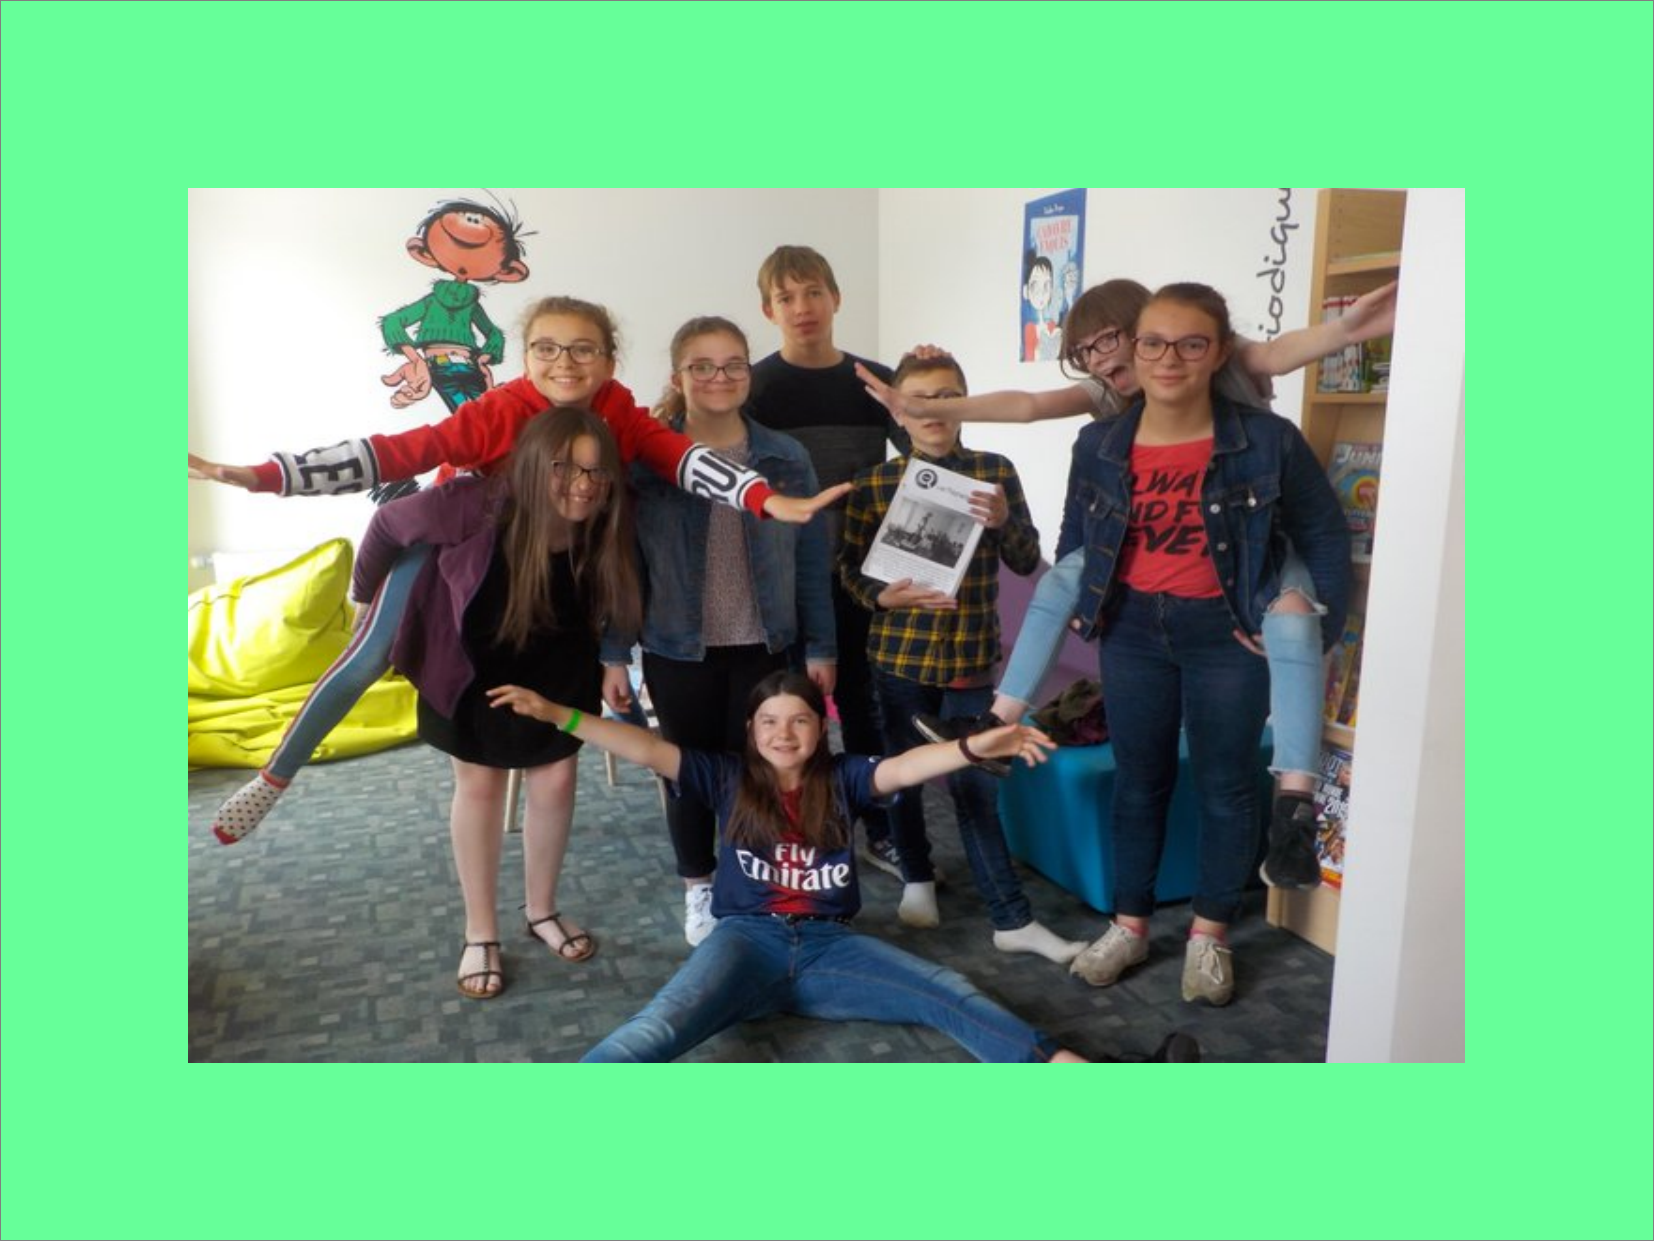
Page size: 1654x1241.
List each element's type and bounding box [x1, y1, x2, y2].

text_box [0, 0, 1654, 1241]
picture [188, 188, 1465, 1063]
